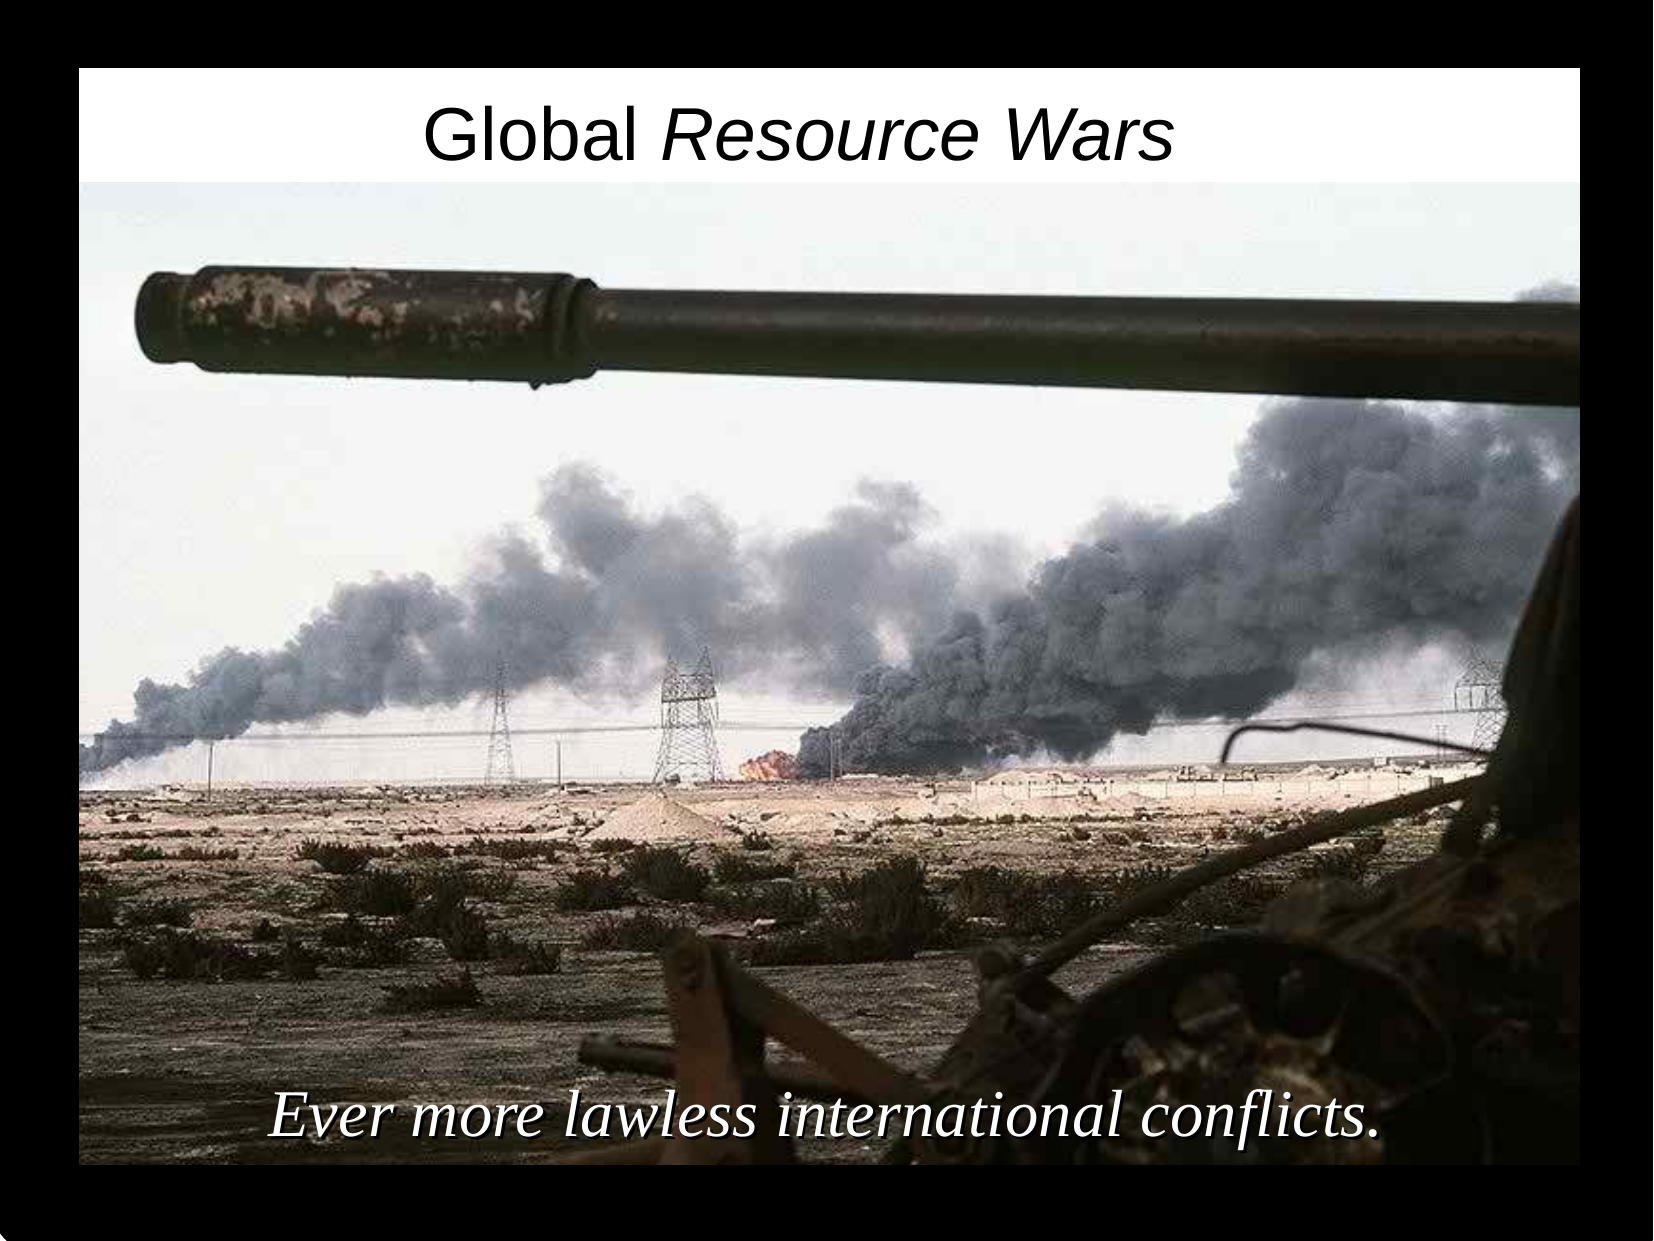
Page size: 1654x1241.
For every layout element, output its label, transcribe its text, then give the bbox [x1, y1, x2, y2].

picture [79, 182, 1580, 1165]
text_box Global Resource Wars [187, 82, 1412, 186]
text_box Ever more lawless international conflicts. [85, 1015, 1569, 1217]
